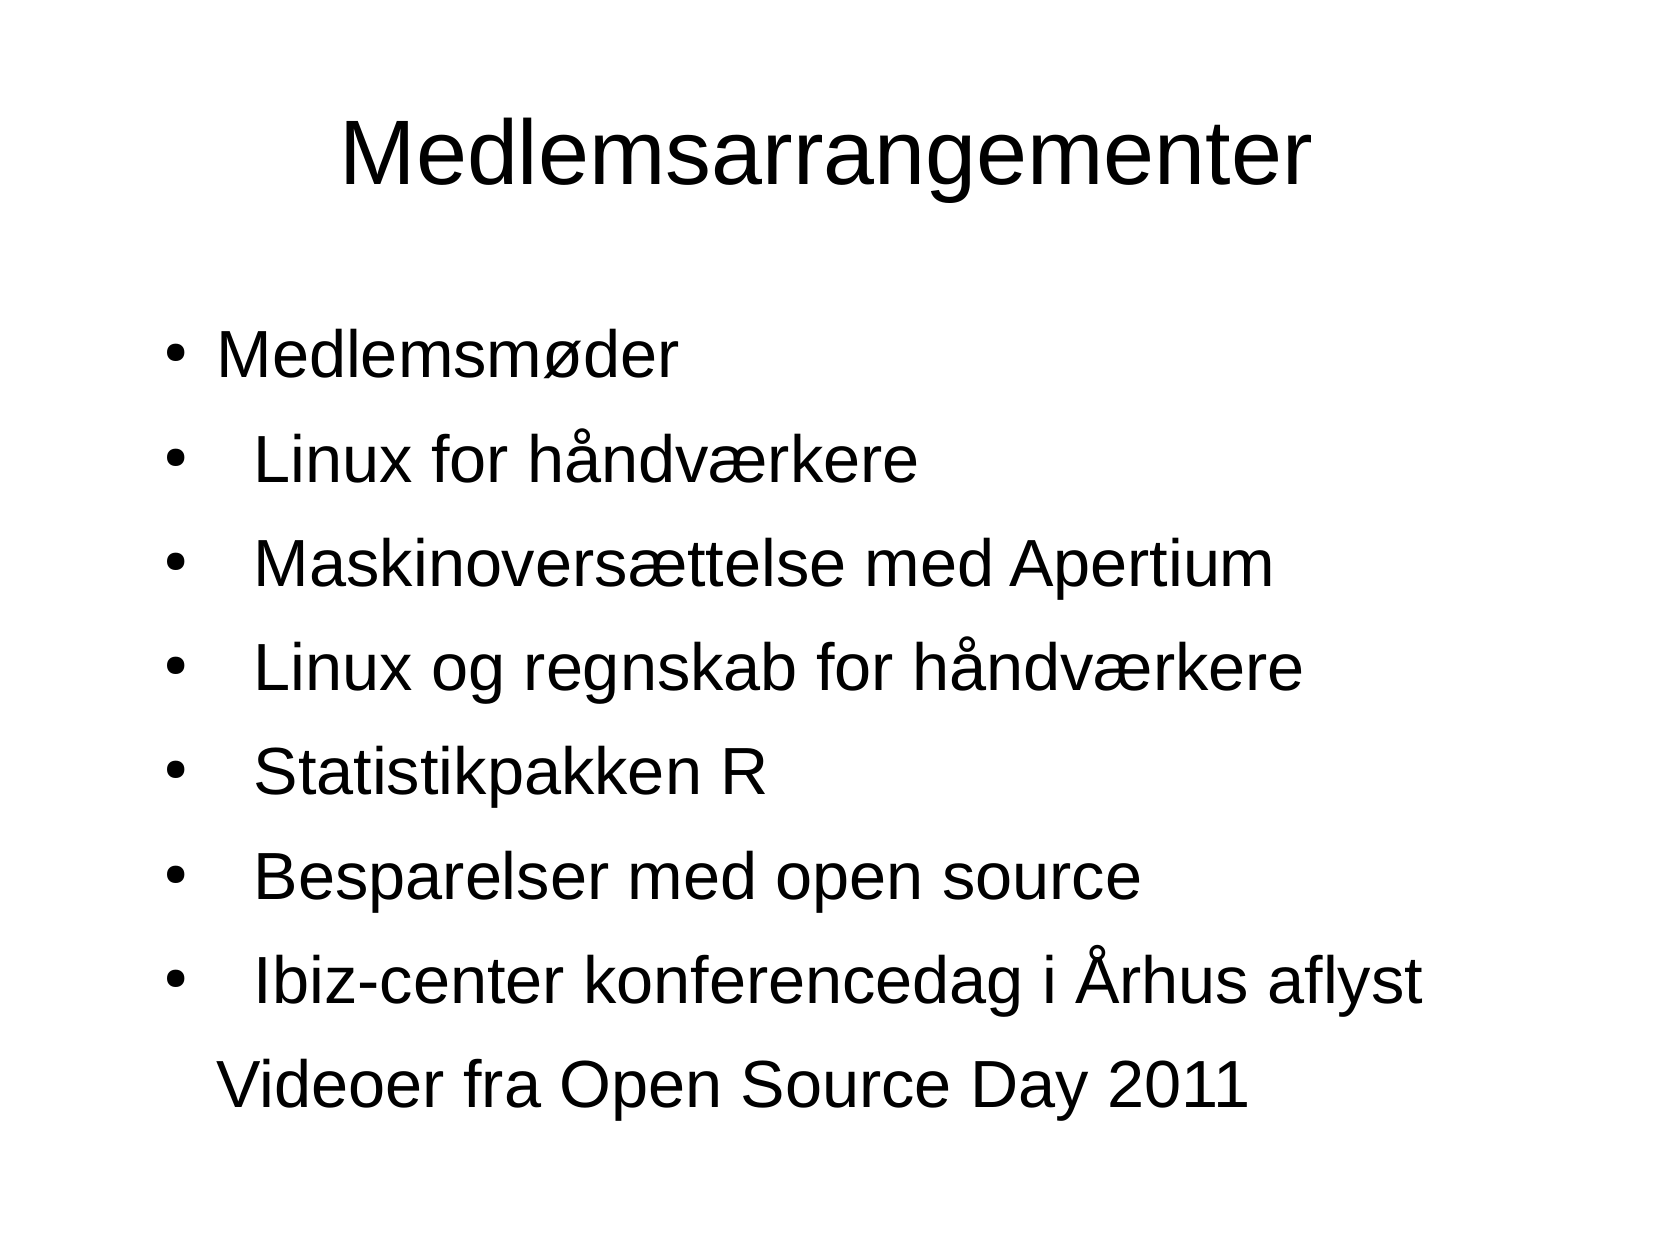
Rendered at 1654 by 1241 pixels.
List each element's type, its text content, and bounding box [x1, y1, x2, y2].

title Medlemsarrangementer [82, 56, 1571, 250]
list Medlemsmøder Linux for håndværkere Maskinoversættelse med Apertium Linux og regnskab for håndværkere Statistikpakken R Besparelser med open source Ibiz-center konferencedag i Århus aflyst Videoer fra Open Source Day 2011 [146, 317, 1635, 1189]
